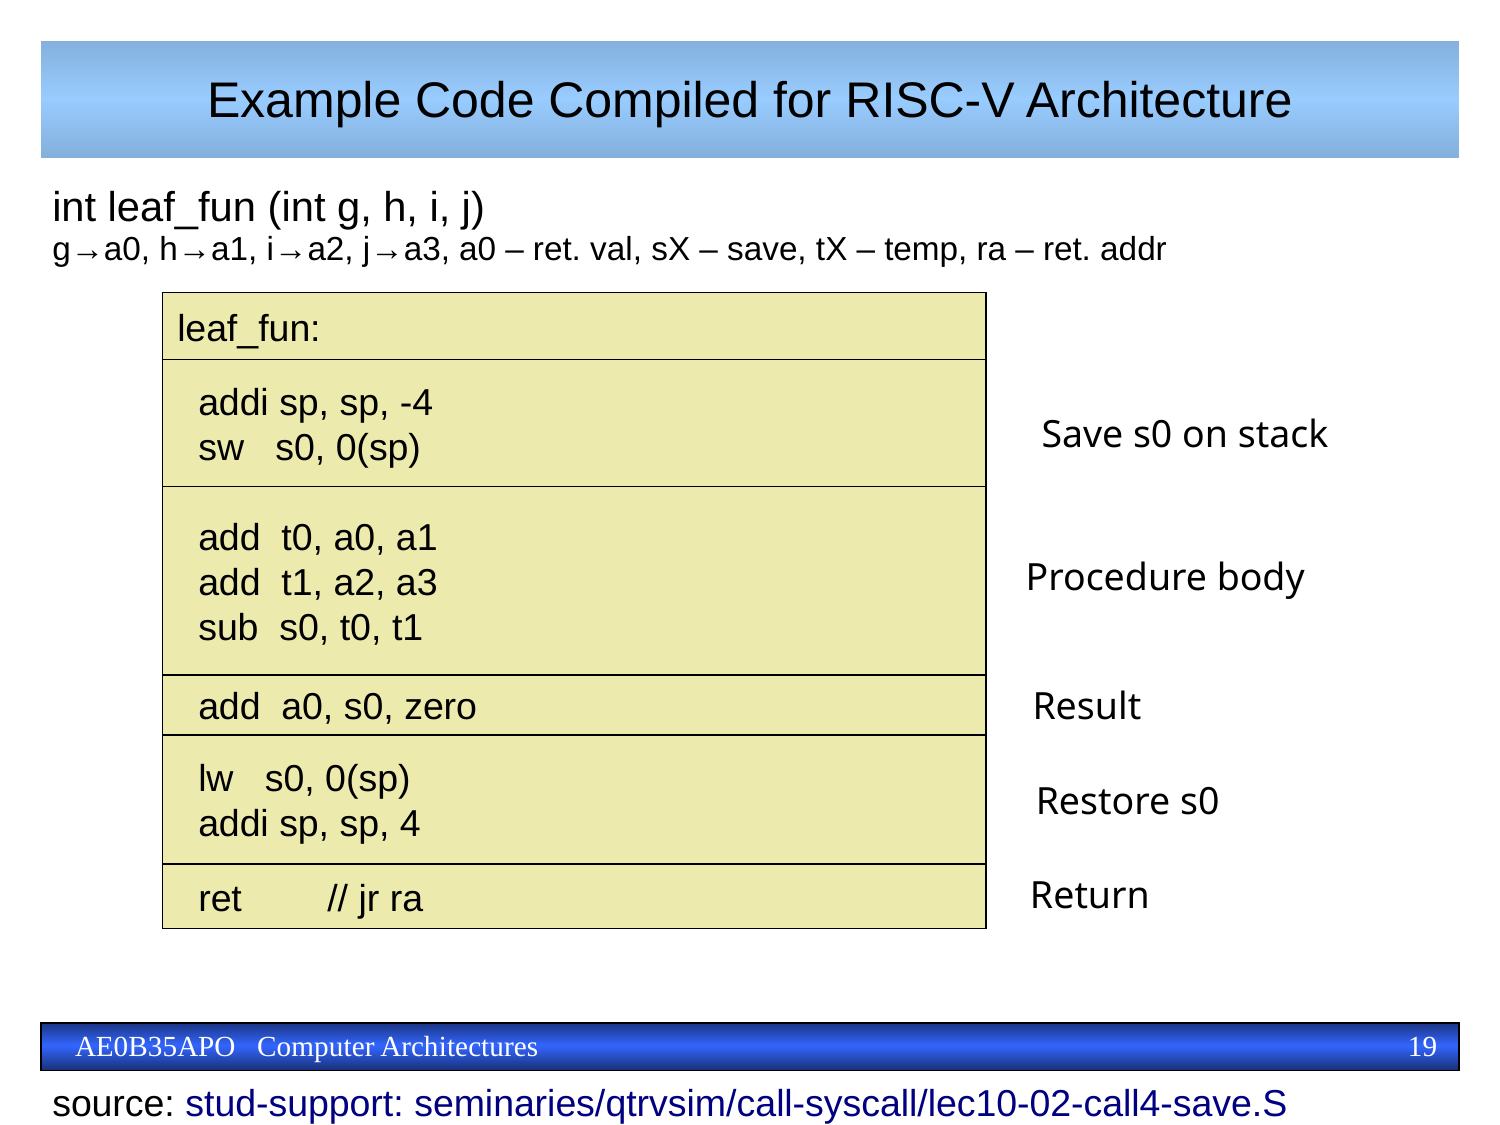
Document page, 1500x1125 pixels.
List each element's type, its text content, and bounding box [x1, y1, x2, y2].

text_box int leaf_fun (int g, h, i, j) g→a0, h→a1, i→a2, j→a3, a0 – ret. val, sX – save, tX – temp, ra – ret. addr [37, 176, 1450, 275]
text_box Result [1017, 674, 1157, 736]
text_box Save s0 on stack [1026, 402, 1344, 464]
title Example Code Compiled for RISC-V Architecture [41, 41, 1459, 158]
text_box lw s0, 0(sp) addi sp, sp, 4 [162, 734, 987, 863]
text_box leaf_fun: [162, 292, 987, 360]
text_box add a0, s0, zero [162, 674, 987, 734]
text_box addi sp, sp, -4 sw s0, 0(sp) [162, 360, 987, 486]
text_box Procedure body [1010, 544, 1321, 606]
text_box add t0, a0, a1 add t1, a2, a3 sub s0, t0, t1 [162, 486, 987, 674]
text_box source: stud-support: seminaries/qtrvsim/call-syscall/lec10-02-call4-save.S [37, 1074, 1438, 1125]
text_box ret // jr ra [162, 863, 987, 929]
text_box Restore s0 [1021, 769, 1235, 830]
text_box Return [1015, 863, 1165, 925]
